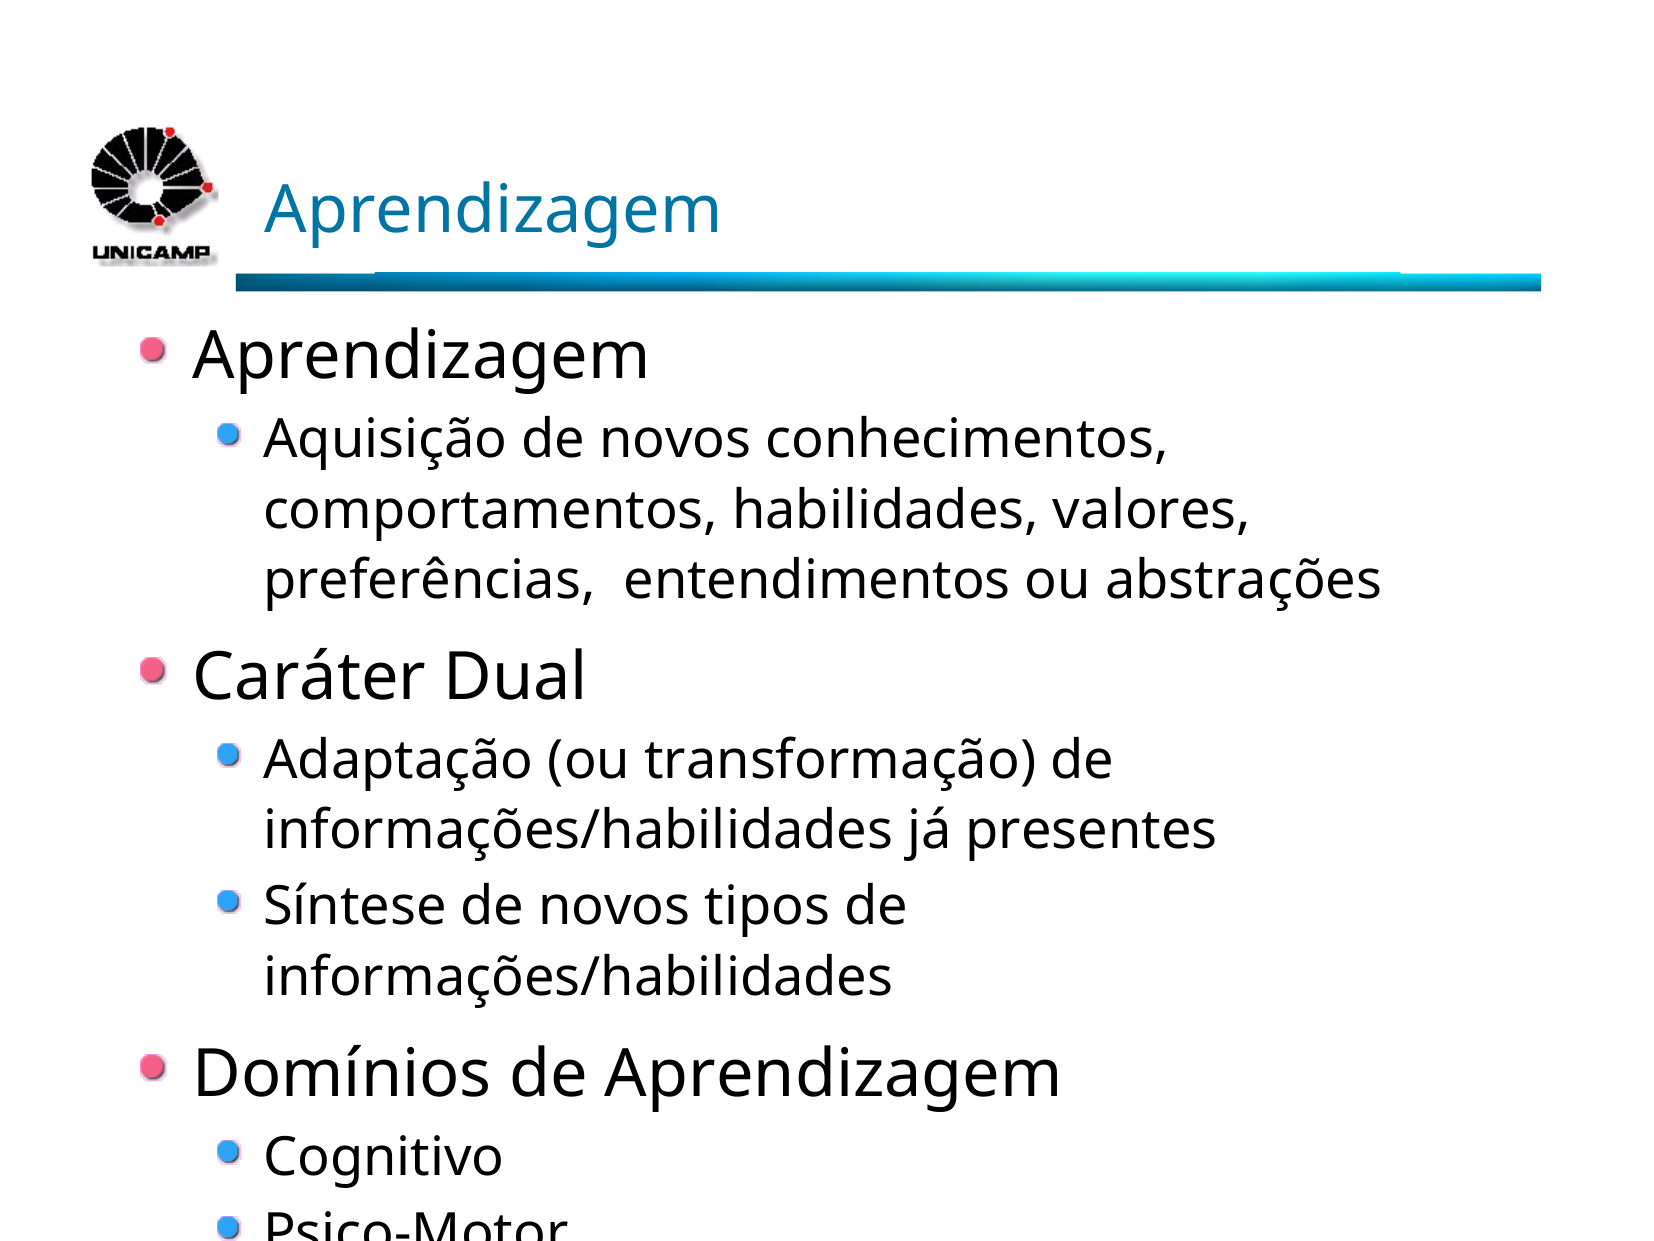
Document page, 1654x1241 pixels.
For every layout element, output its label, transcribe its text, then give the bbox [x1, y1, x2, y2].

picture [125, 272, 1654, 295]
list Aprendizagem Aquisição de novos conhecimentos, comportamentos, habilidades, valores, preferências, entendimentos ou abstrações Caráter Dual Adaptação (ou transformação) de informações/habilidades já presentes Síntese de novos tipos de informações/habilidades Domínios de Aprendizagem Cognitivo Psico-Motor Afetivo [121, 309, 1534, 1175]
title Aprendizagem [264, 57, 1534, 250]
picture [216, 1215, 242, 1241]
